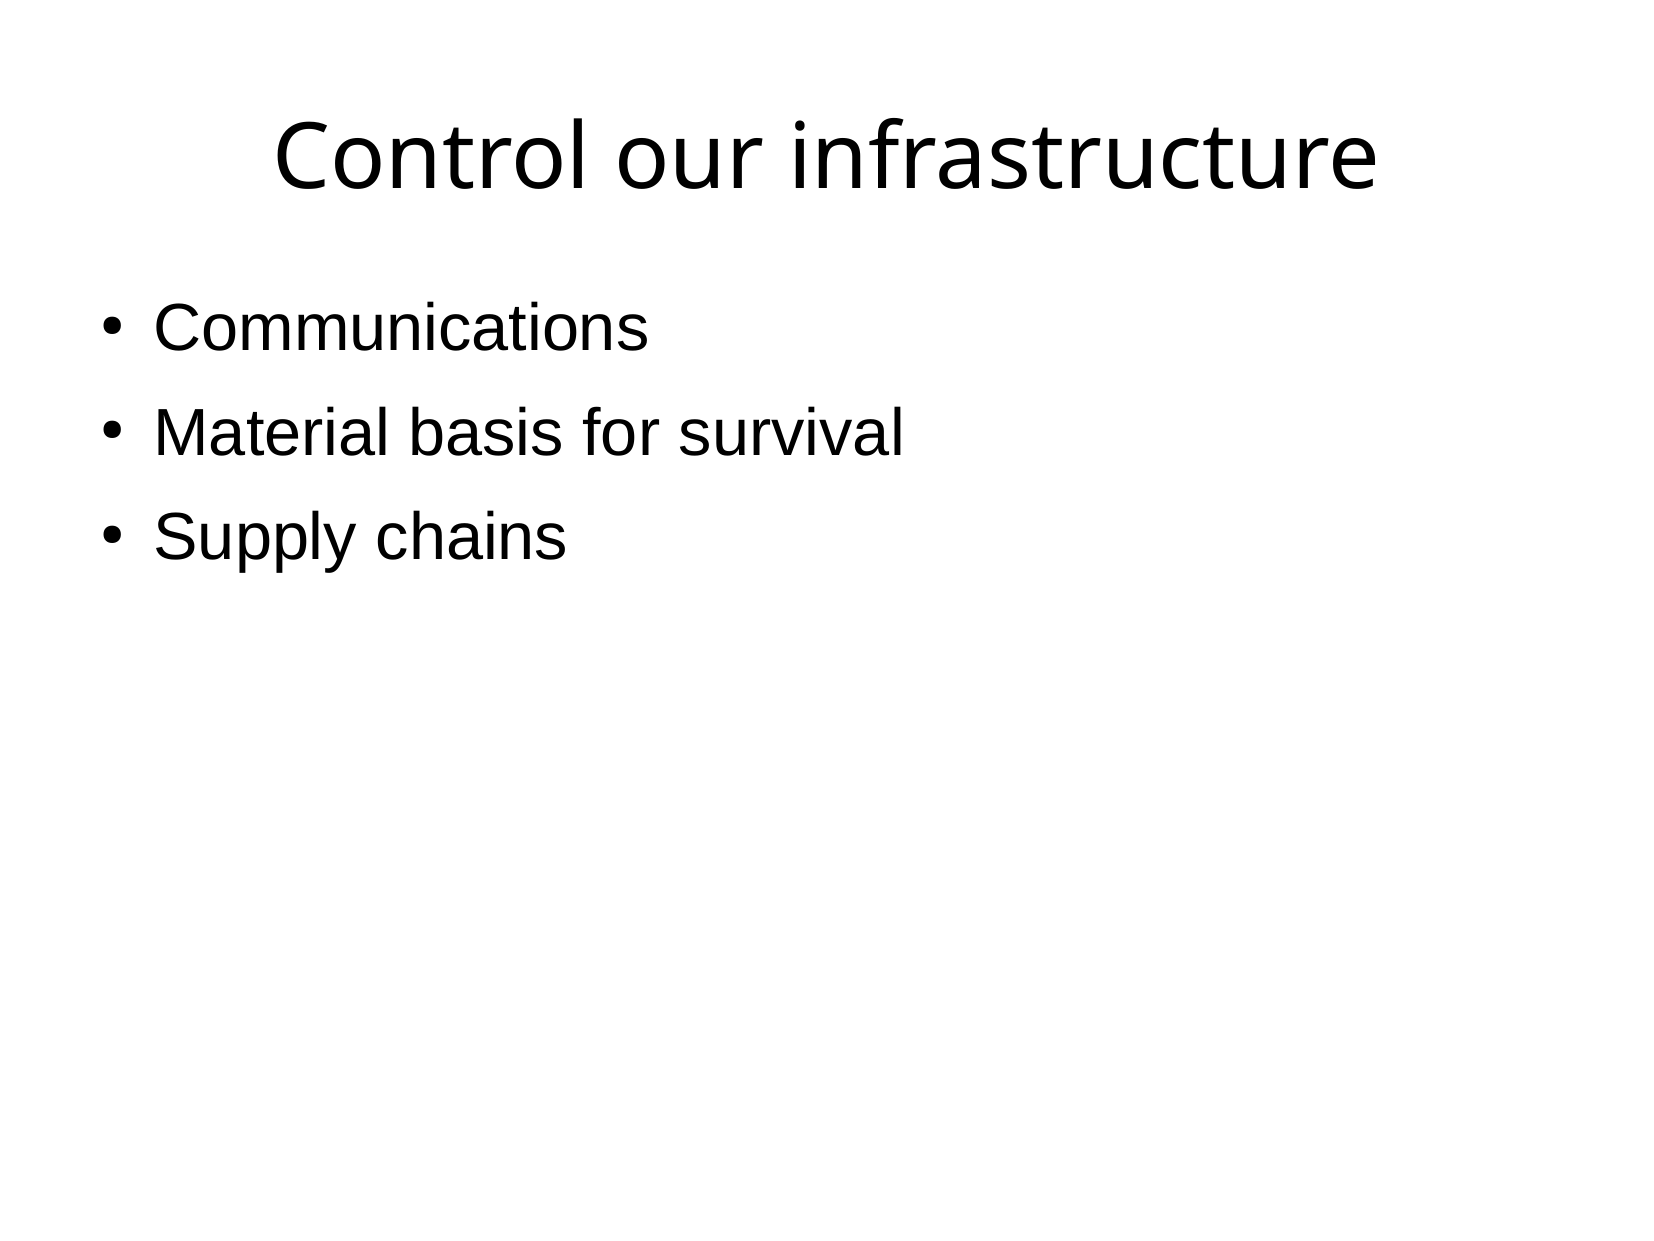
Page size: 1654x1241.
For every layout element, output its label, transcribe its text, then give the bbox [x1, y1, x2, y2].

list Communications Material basis for survival Supply chains [82, 290, 1571, 1010]
title Control our infrastructure [82, 49, 1571, 257]
